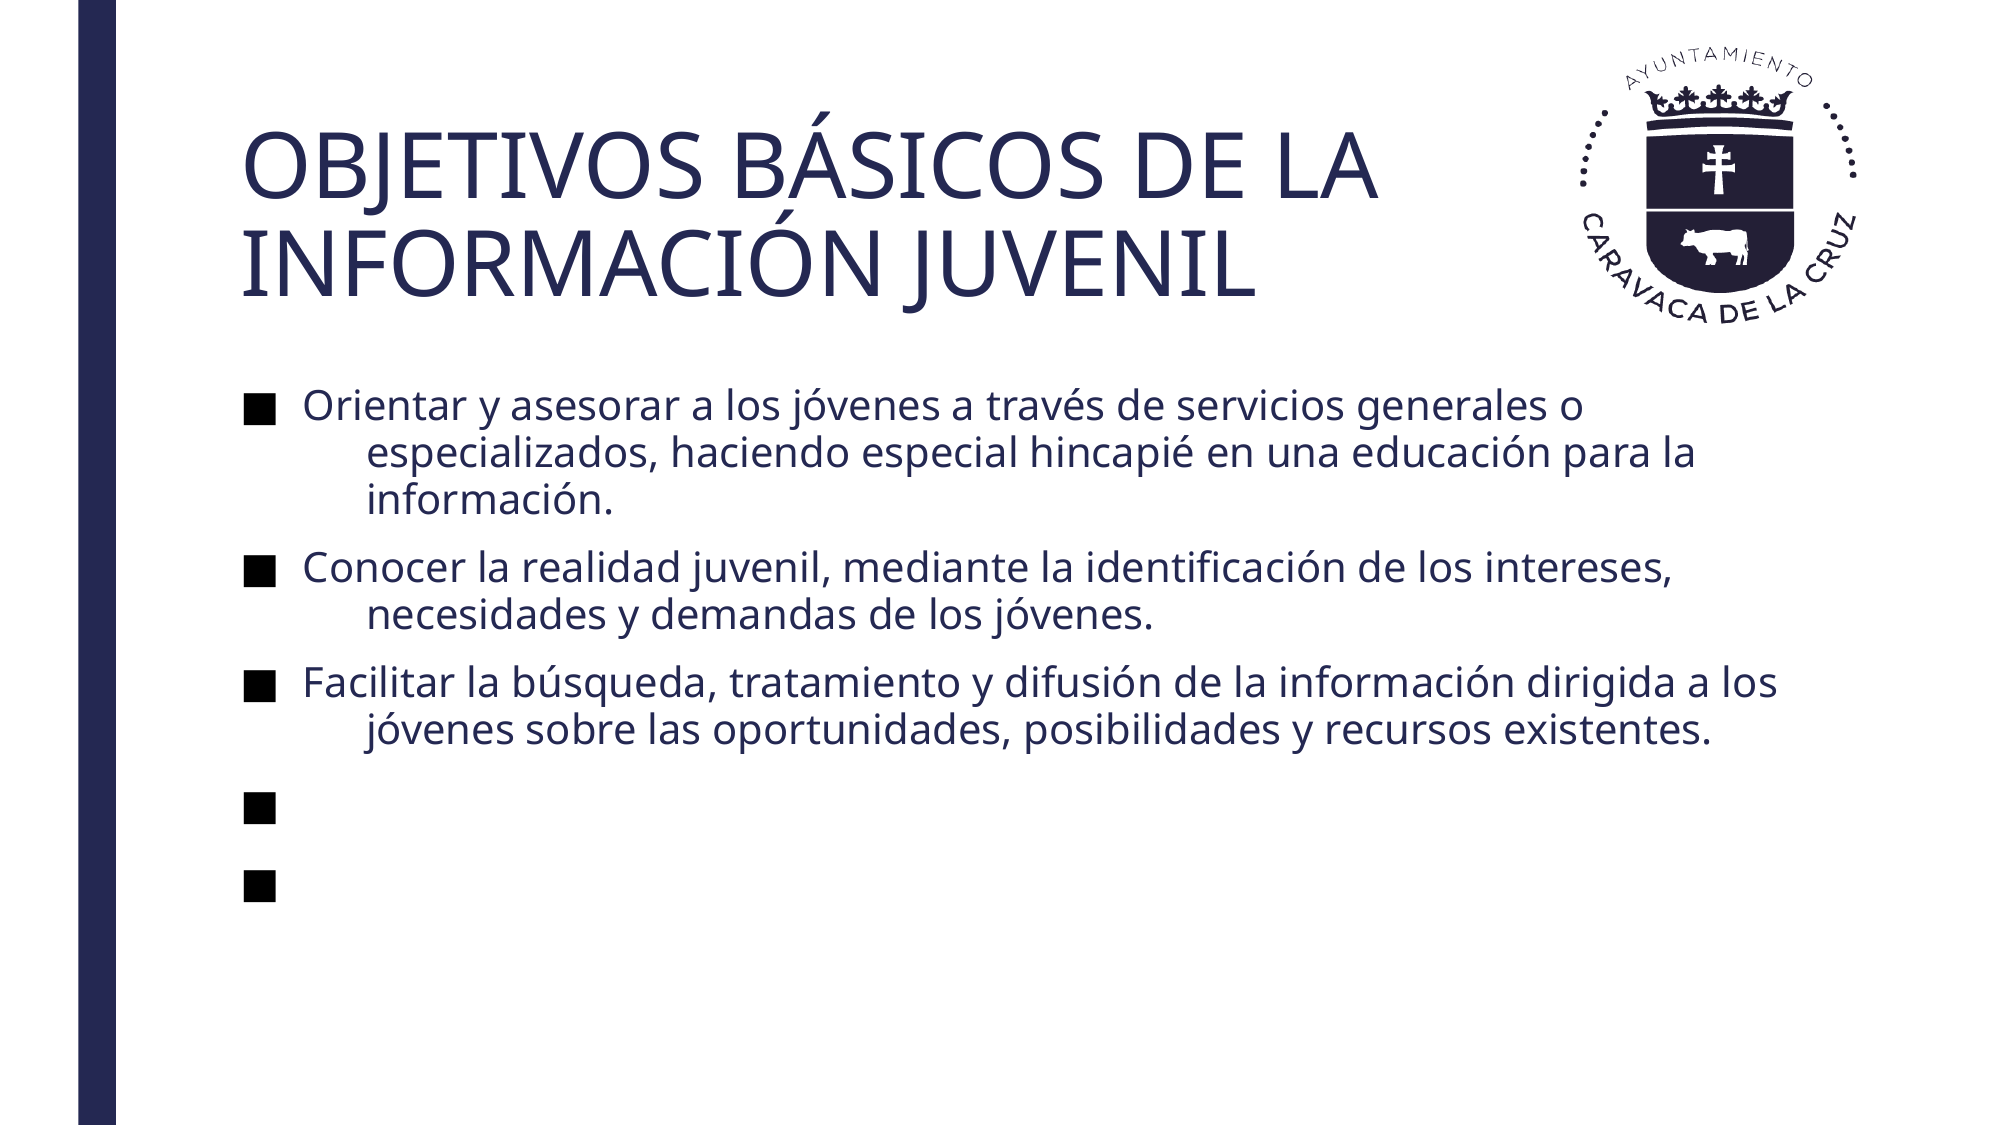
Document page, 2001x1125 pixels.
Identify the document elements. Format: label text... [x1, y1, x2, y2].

title OBJETIVOS BÁSICOS DE LA INFORMACIÓN JUVENIL [225, 112, 1801, 357]
picture [1573, 44, 1864, 331]
list Orientar y asesorar a los jóvenes a través de servicios generales o especializados, haciendo especial hincapié en una educación para la información. Conocer la realidad juvenil, mediante la identificación de los intereses, necesidades y demandas de los jóvenes. Facilitar la búsqueda, tratamiento y difusión de la información dirigida a los jóvenes sobre las oportunidades, posibilidades y recursos existentes. [225, 375, 1801, 963]
